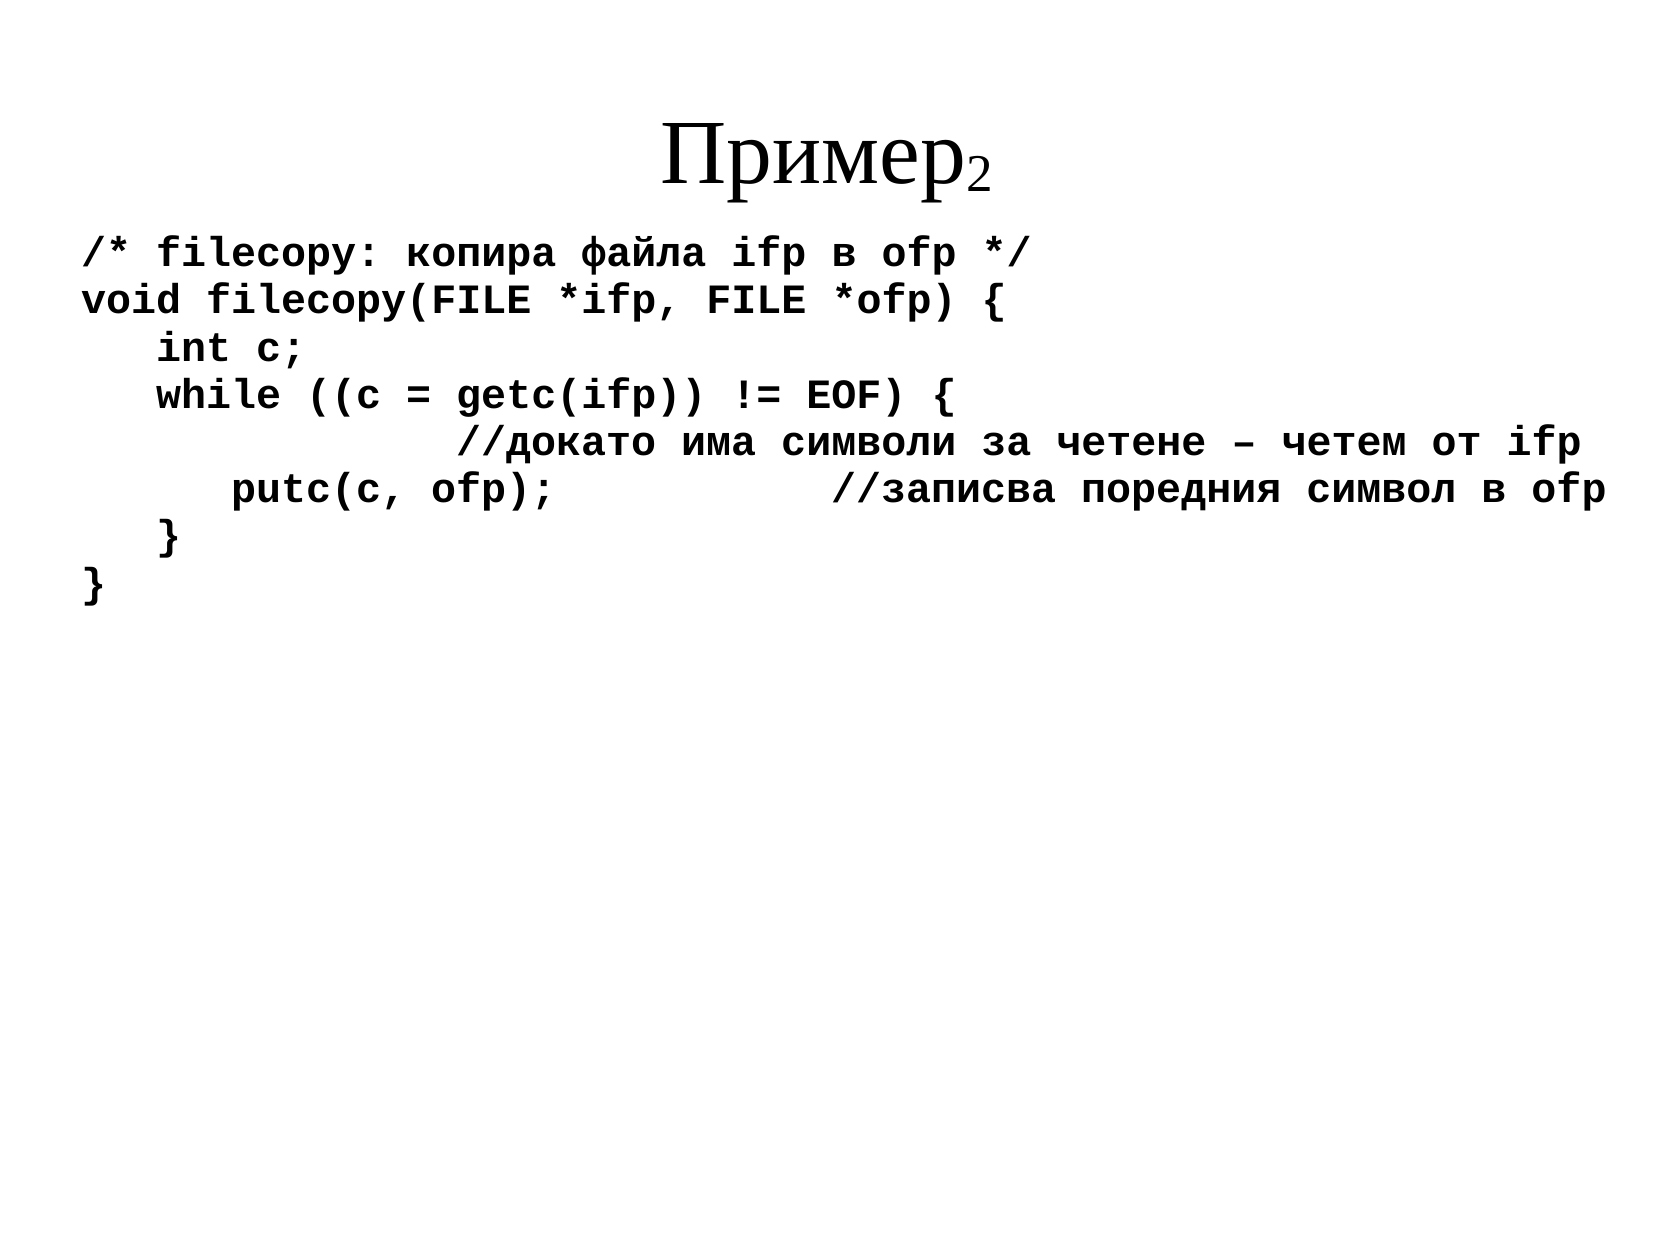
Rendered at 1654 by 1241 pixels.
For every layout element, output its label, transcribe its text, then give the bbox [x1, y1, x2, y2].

title Пример2 [82, 49, 1571, 224]
text_box /* filecopy: копира файла ifp в ofp */ void filecopy(FILE *ifp, FILE *ofp) { int c; while ((c = getc(ifp)) != EOF) { //докато има символи за четене – четем от ifp putc(c, ofp); //записва поредния символ в ofp } } [66, 224, 1654, 622]
